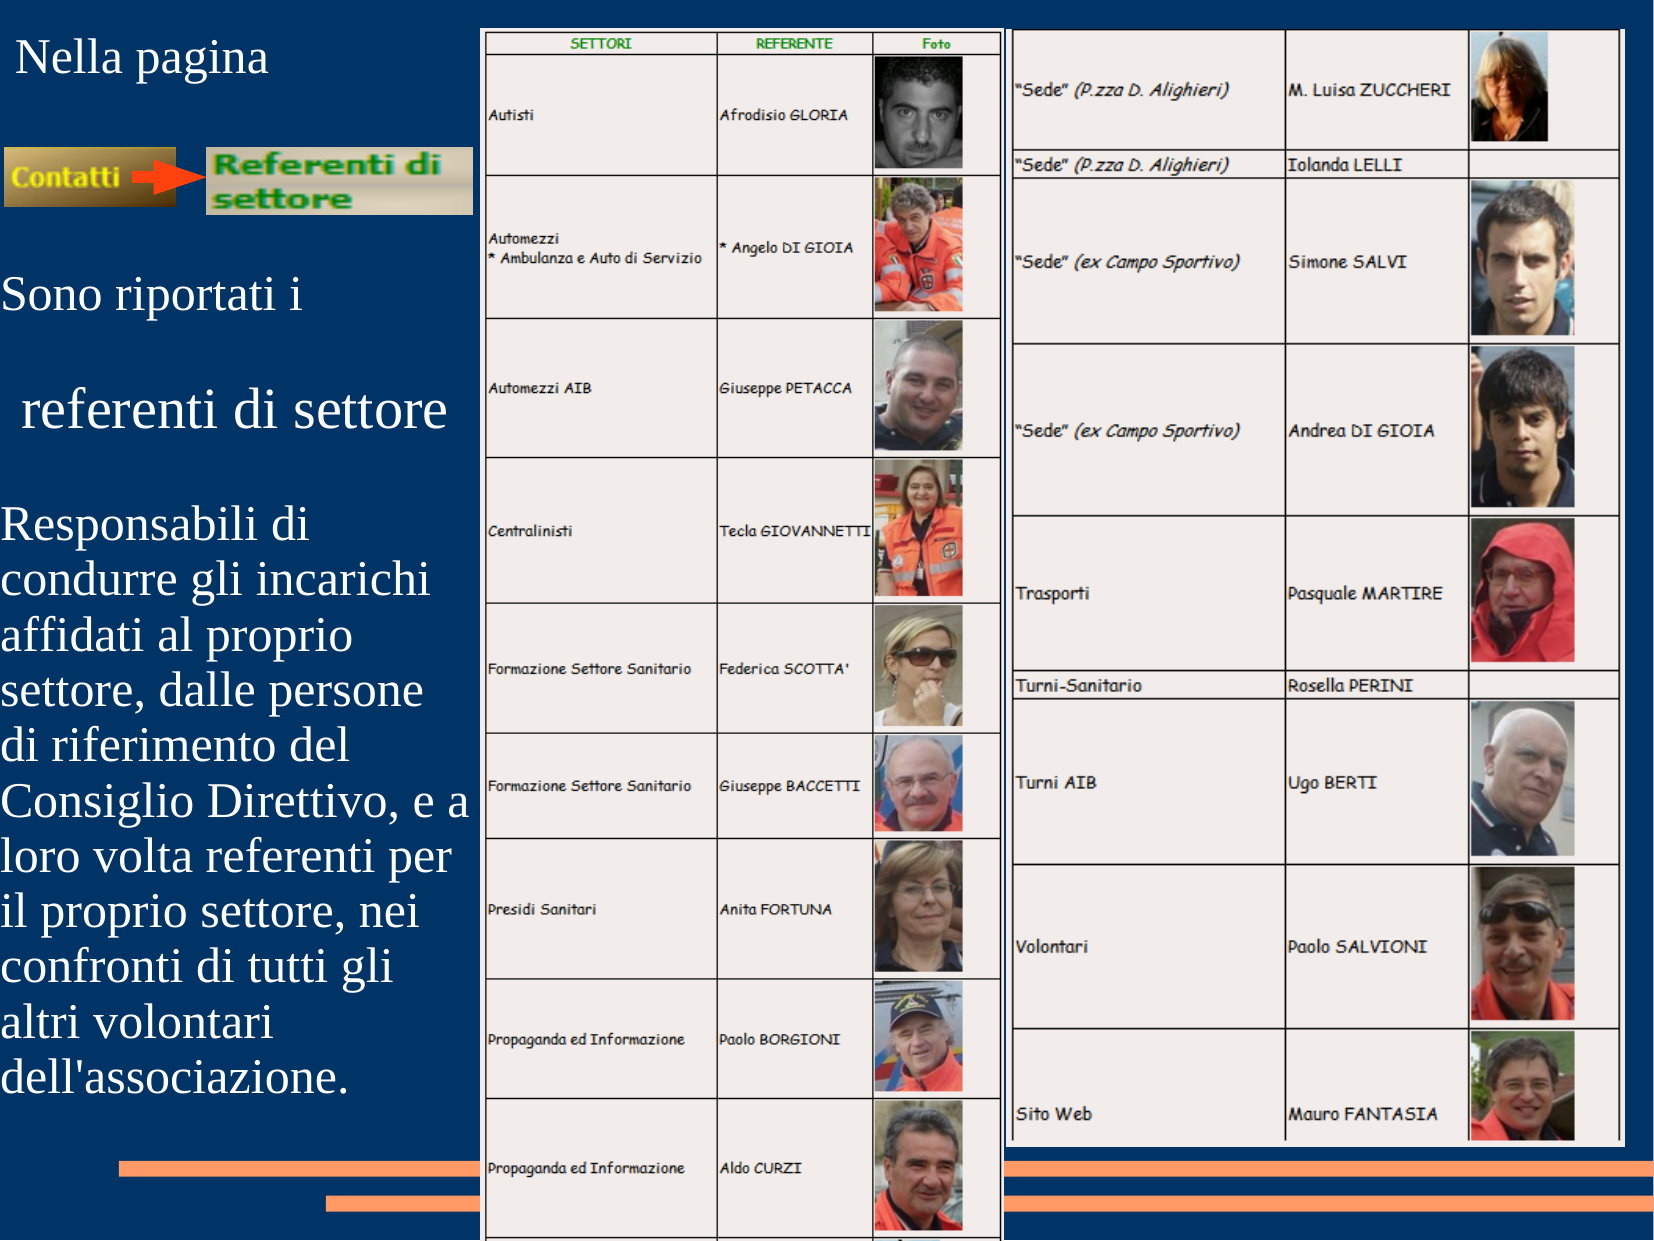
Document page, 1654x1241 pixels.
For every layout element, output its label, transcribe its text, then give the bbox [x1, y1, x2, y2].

picture [206, 147, 473, 215]
text_box Nella pagina [14, 29, 384, 119]
picture [480, 28, 1004, 1241]
text_box Sono riportati i referenti di settore Responsabili di condurre gli incarichi affidati al proprio settore, dalle persone di riferimento del Consiglio Direttivo, e a loro volta referenti per il proprio settore, nei confronti di tutti gli altri volontari dell'associazione. [0, 265, 473, 1241]
picture [4, 147, 176, 207]
picture [1006, 29, 1625, 1147]
